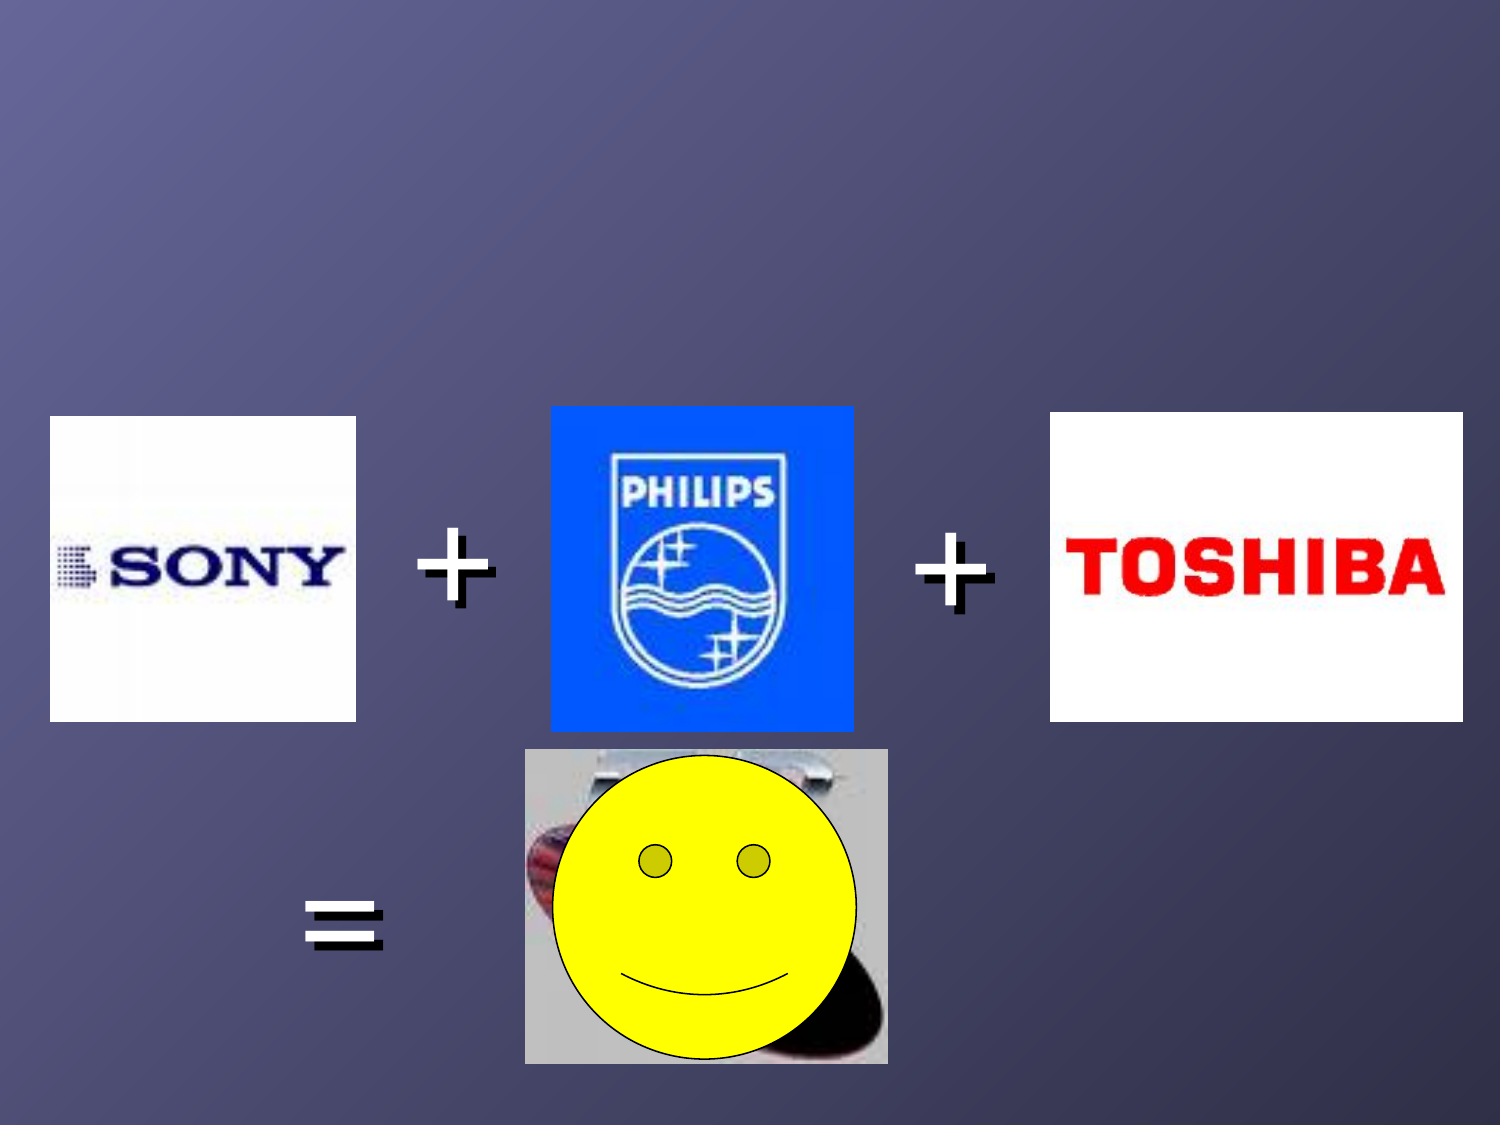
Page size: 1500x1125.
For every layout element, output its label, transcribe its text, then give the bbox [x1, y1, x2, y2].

picture [551, 406, 854, 732]
picture [525, 749, 888, 1064]
text_box + [894, 485, 1010, 663]
text_box = [283, 837, 399, 1015]
text_box + [395, 480, 512, 658]
picture [50, 416, 356, 722]
text_box [552, 755, 857, 1060]
picture [1050, 412, 1463, 722]
